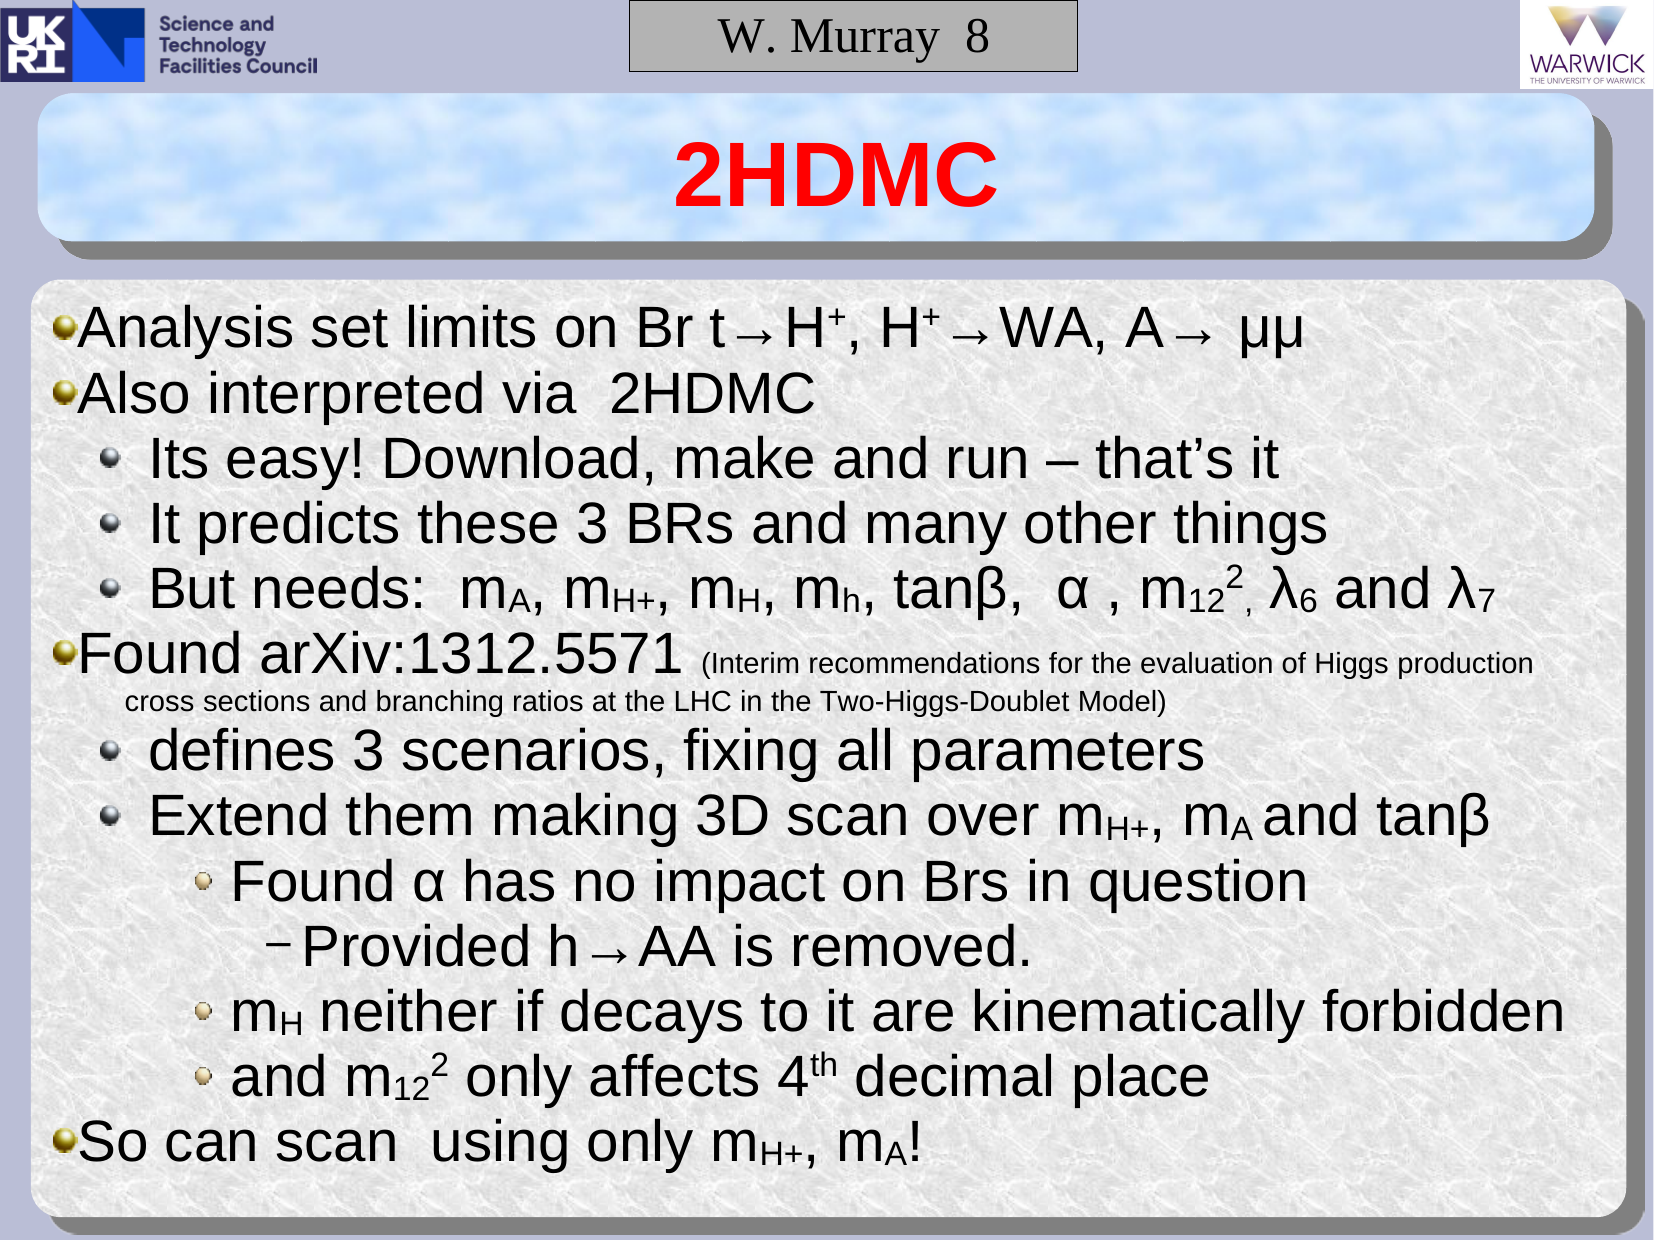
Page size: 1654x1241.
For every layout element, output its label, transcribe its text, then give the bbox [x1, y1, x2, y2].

title 2HDMC [90, 101, 1584, 249]
picture [37, 93, 1581, 242]
picture [30, 279, 1627, 1218]
picture [1520, 0, 1654, 89]
picture [0, 0, 317, 82]
picture [1584, 103, 1595, 232]
list Analysis set limits on Br t→H+, H+→WA, A→ μμ Also interpreted via 2HDMC Its easy! Download, make and run – that’s it It predicts these 3 BRs and many other things But needs: mA, mH+, mH, mh, tanβ, α , m122, λ6 and λ7 Found arXiv:1312.5571 (Interim recommendations for the evaluation of Higgs production cross sections and branching ratios at the LHC in the Two-Higgs-Doublet Model) defines 3 scenarios, fixing all parameters Extend them making 3D scan over mH+, mA and tanβ Found α has no impact on Brs in question Provided h→AA is removed. mH neither if decays to it are kinematically forbidden and m122 only affects 4th decimal place So can scan using only mH+, mA! [53, 295, 1588, 1241]
